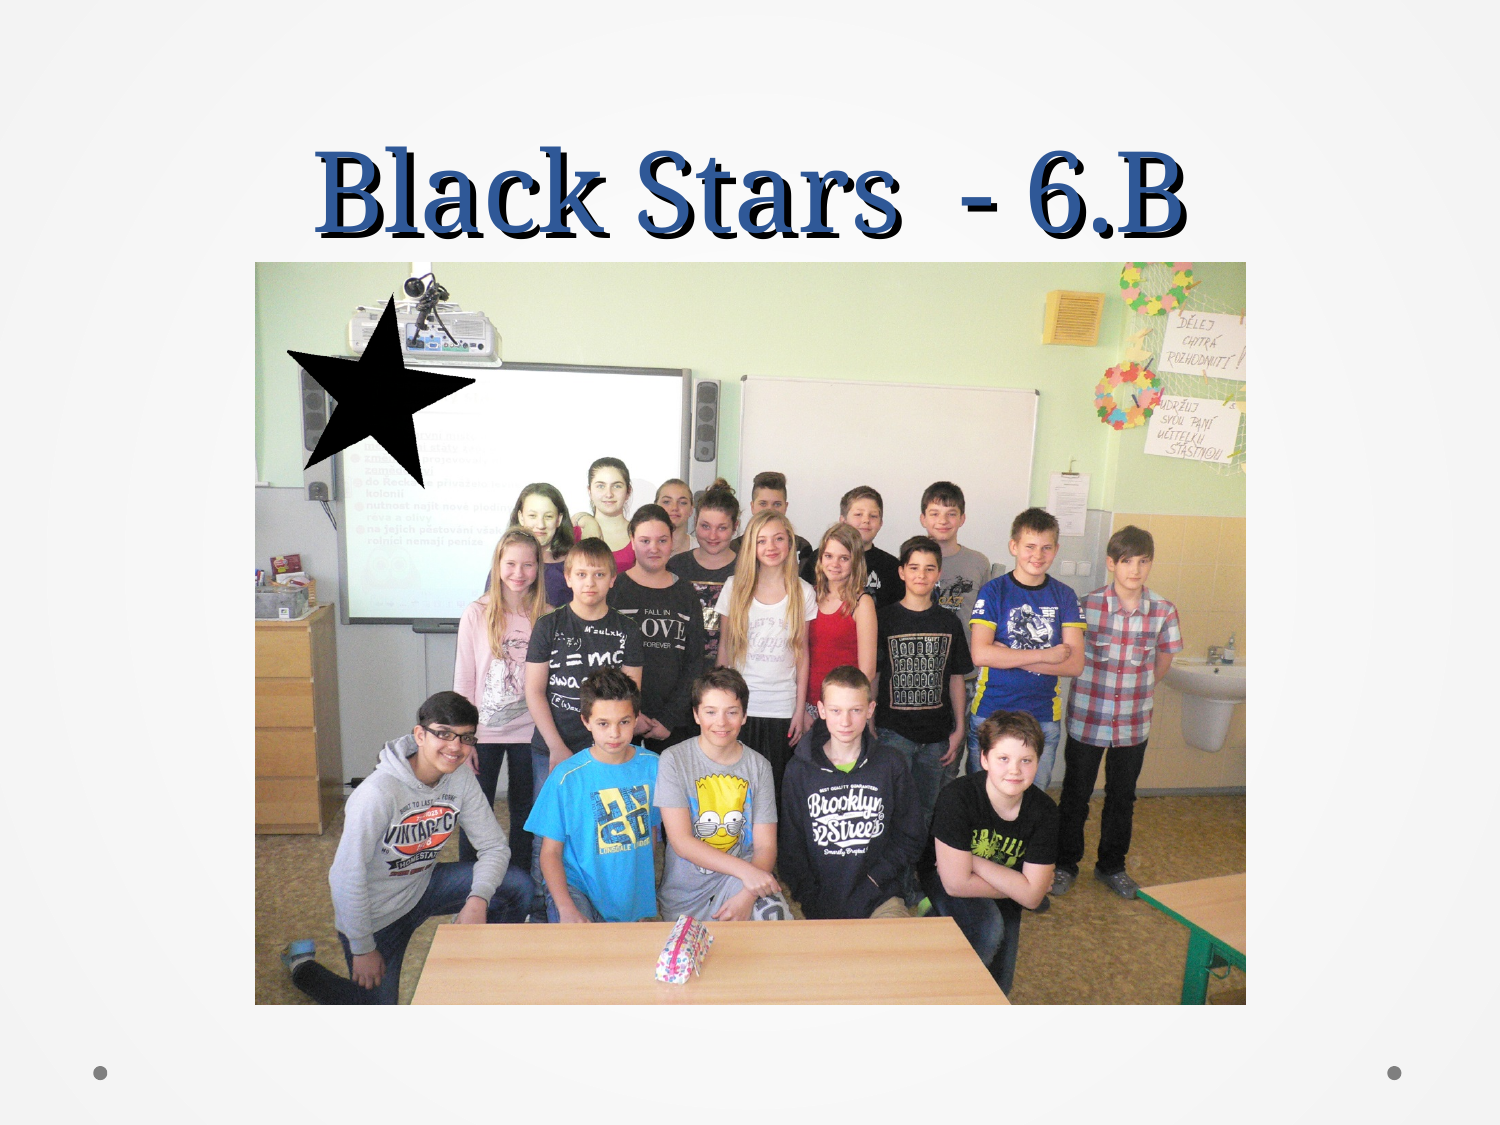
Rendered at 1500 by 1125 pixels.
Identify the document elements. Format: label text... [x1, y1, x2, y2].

title Black Stars - 6.B [75, 0, 1426, 263]
picture [255, 262, 1246, 1005]
